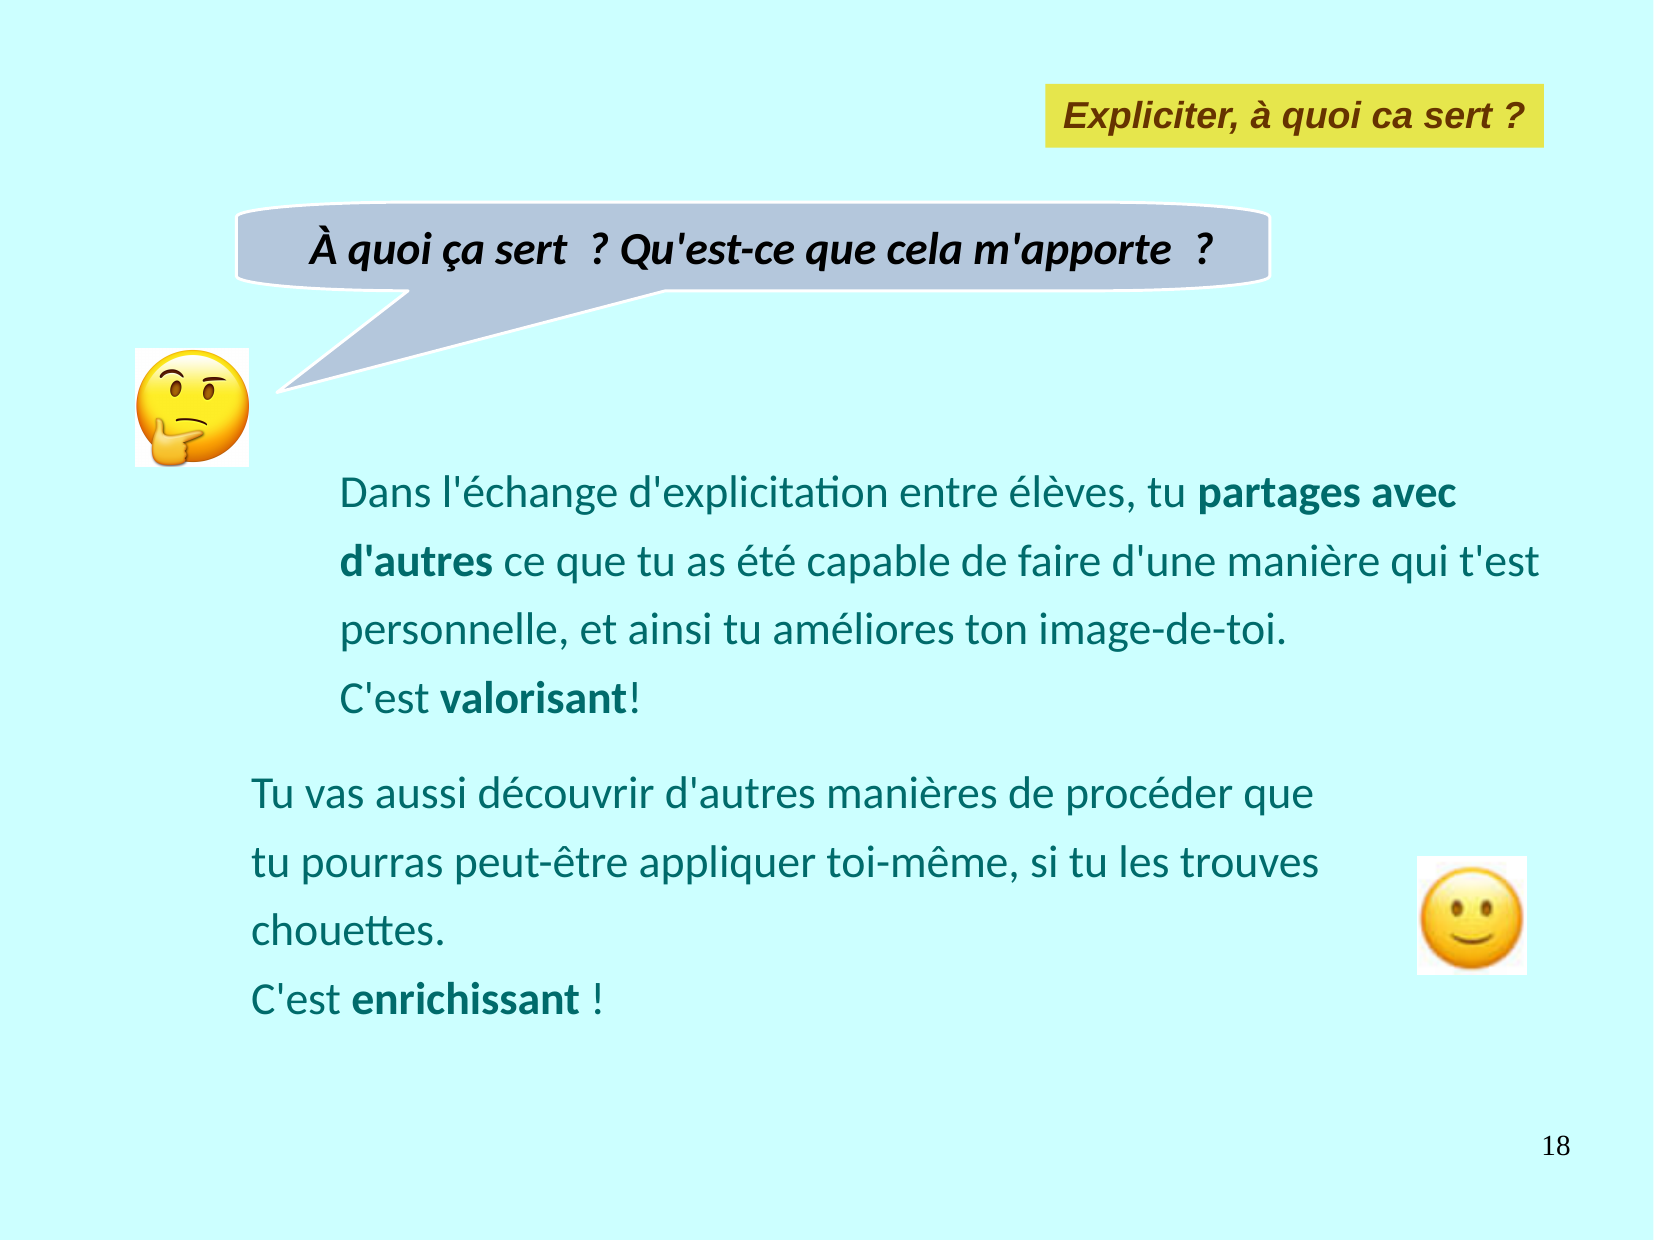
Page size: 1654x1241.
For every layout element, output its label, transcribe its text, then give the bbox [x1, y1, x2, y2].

text_box Tu vas aussi découvrir d'autres manières de procéder que tu pourras peut-être appliquer toi-même, si tu les trouves chouettes. C'est enrichissant ! [236, 744, 1359, 1034]
picture [1417, 856, 1527, 976]
text_box À quoi ça sert ? Qu'est-ce que cela m'apporte ? [295, 223, 1241, 295]
text_box [236, 202, 1270, 288]
picture [135, 348, 249, 467]
text_box Dans l'échange d'explicitation entre élèves, tu partages avec d'autres ce que tu as été capable de faire d'une manière qui t'est personnelle, et ainsi tu améliores ton image-de-toi. C'est valorisant! [324, 442, 1565, 733]
text_box Expliciter, à quoi ca sert ? [1045, 83, 1544, 148]
text_box [276, 295, 650, 393]
